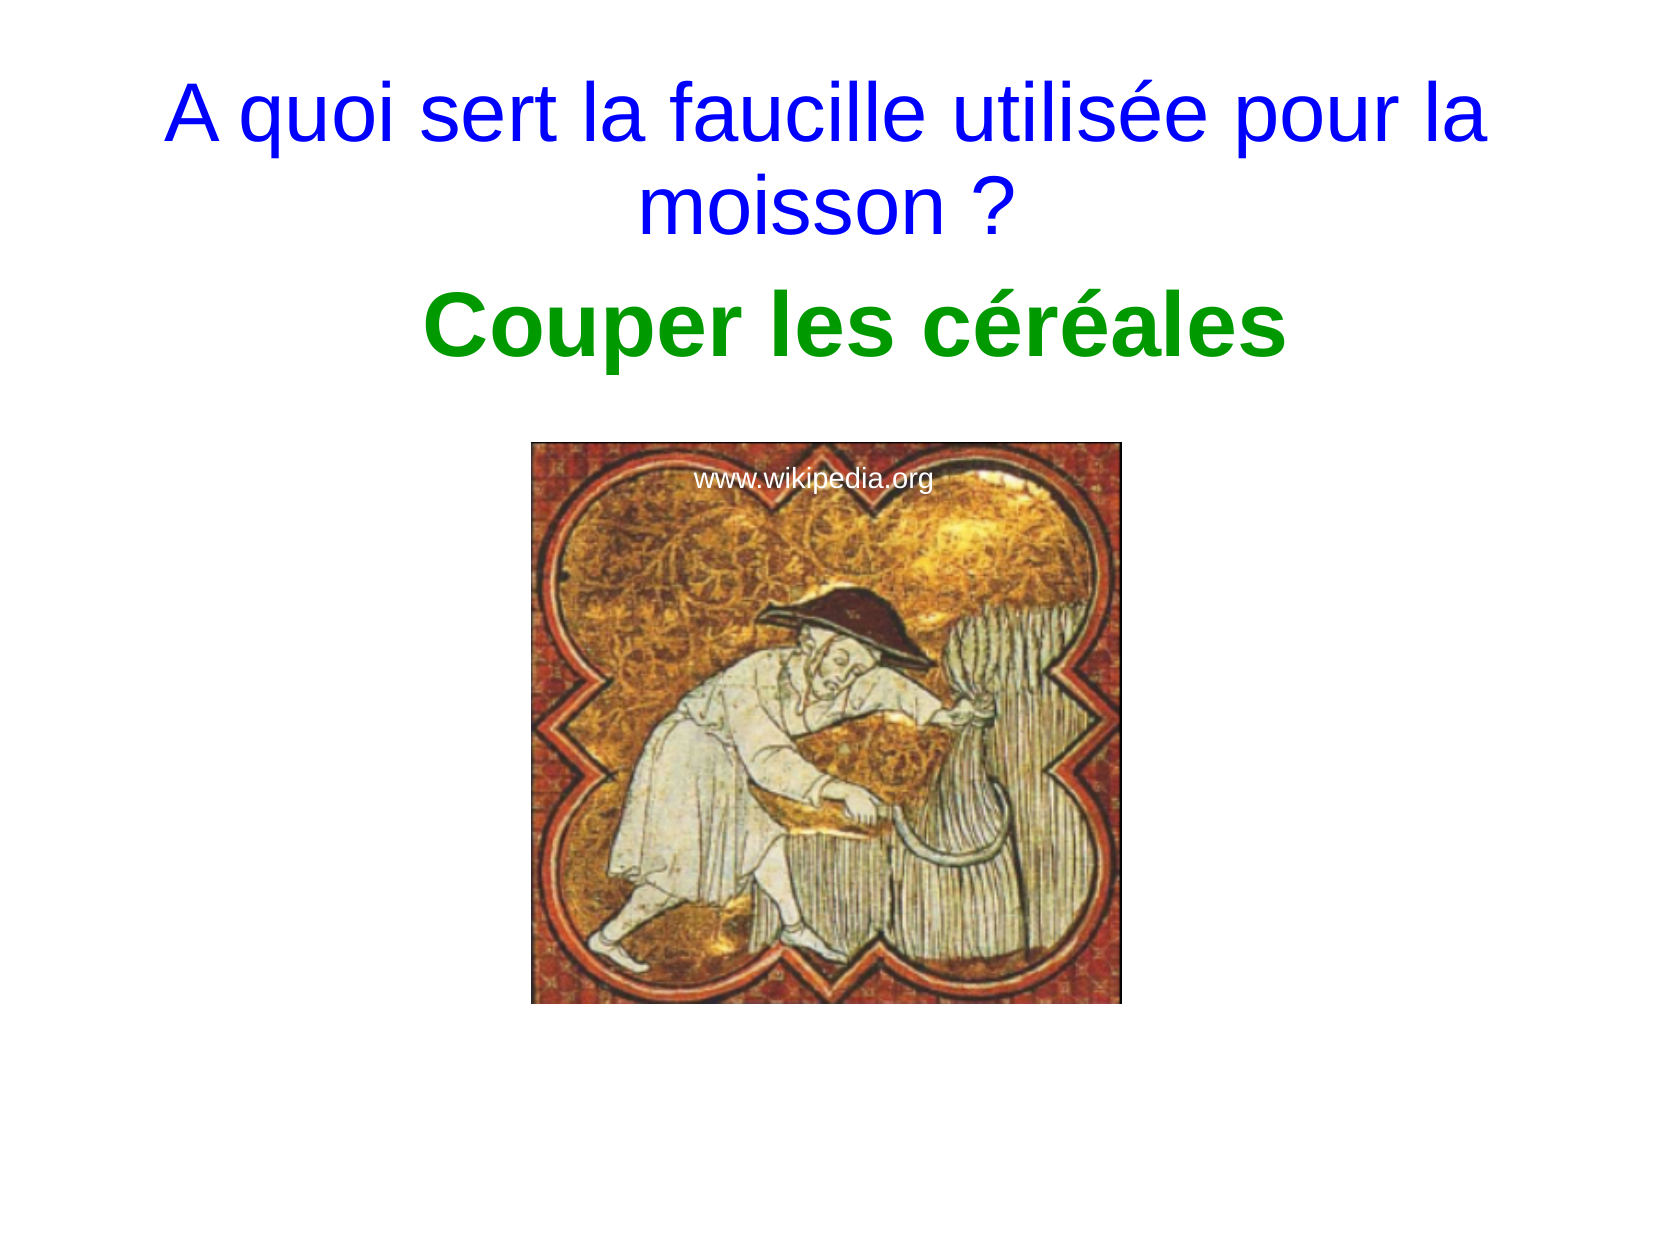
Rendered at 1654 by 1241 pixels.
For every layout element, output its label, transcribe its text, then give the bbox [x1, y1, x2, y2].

text_box www.wikipedia.org [679, 454, 975, 502]
text_box Couper les céréales [88, 265, 1625, 384]
text_box A quoi sert la faucille utilisée pour la moisson ? [59, 59, 1595, 260]
picture [531, 442, 1122, 1004]
